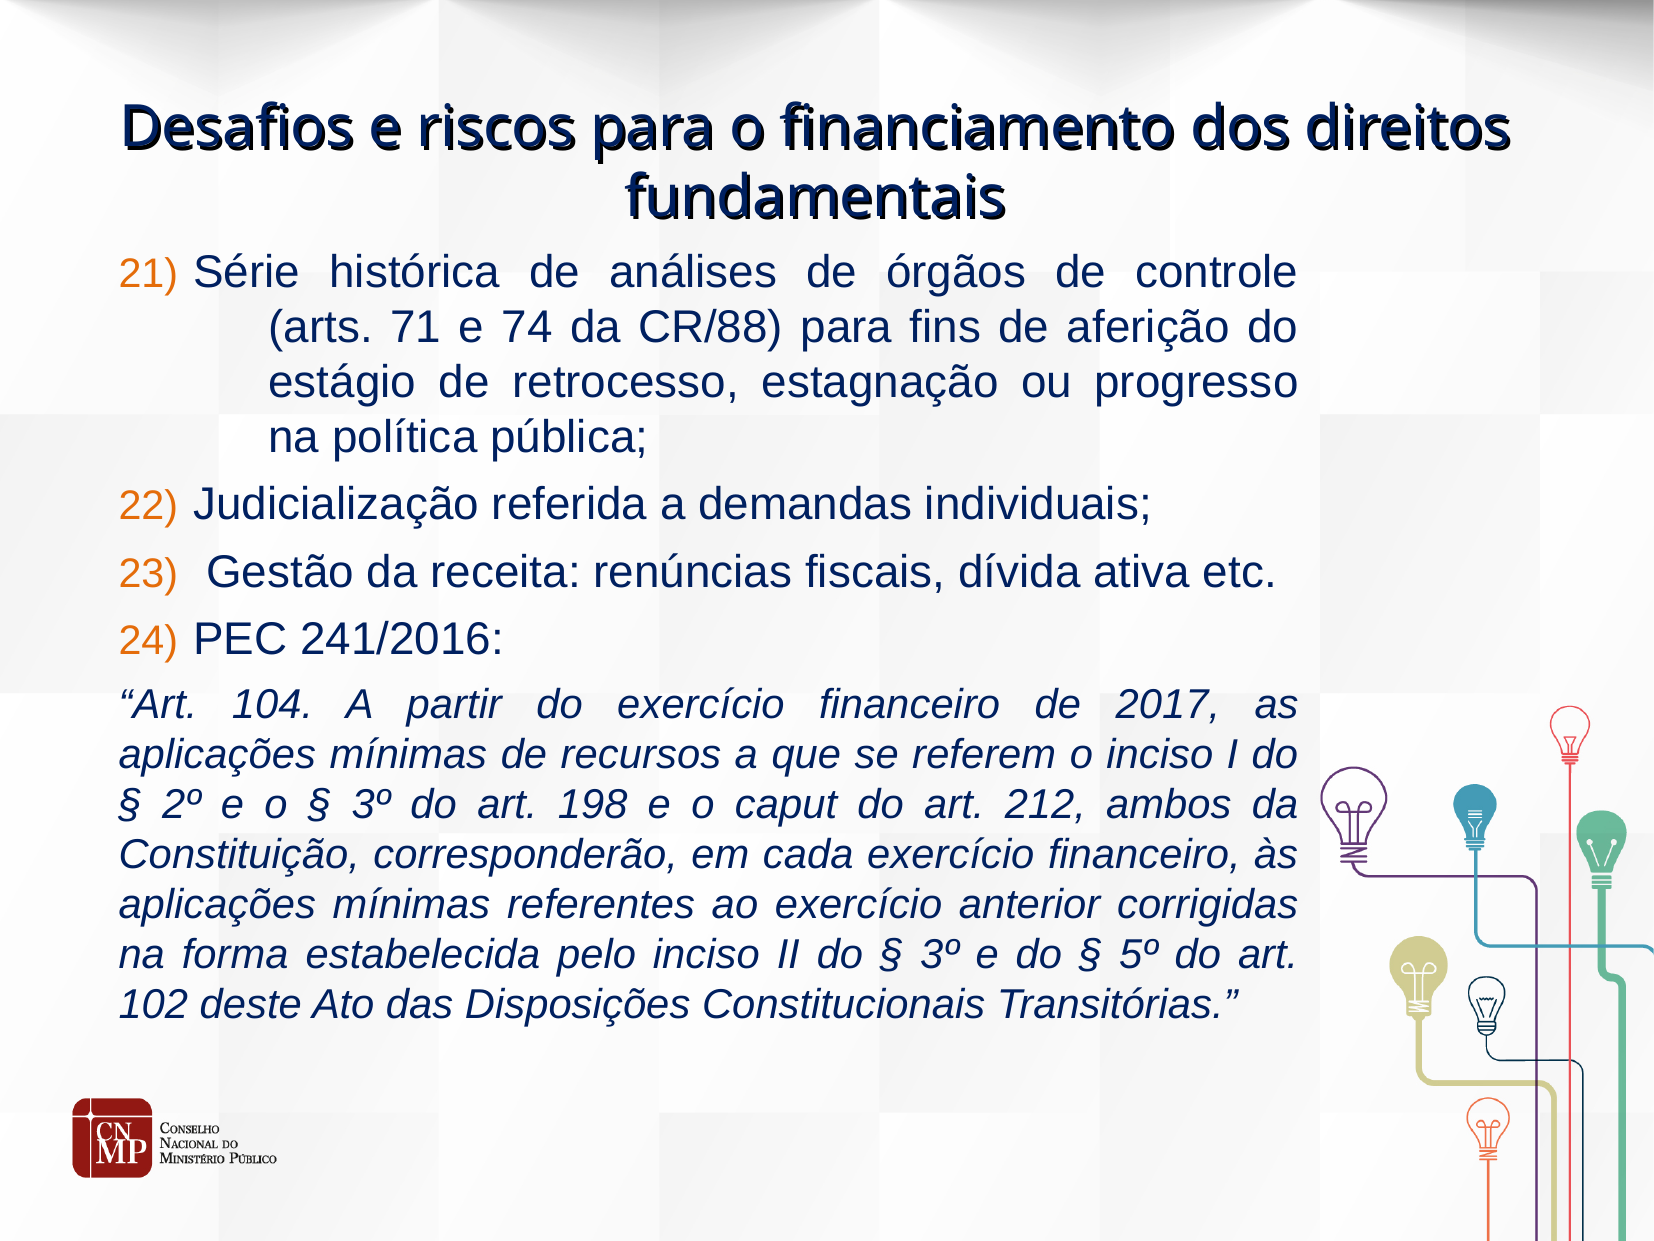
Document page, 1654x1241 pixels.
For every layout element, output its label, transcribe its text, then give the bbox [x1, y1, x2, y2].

list Série histórica de análises de órgãos de controle (arts. 71 e 74 da CR/88) para fins de aferição do estágio de retrocesso, estagnação ou progresso na política pública; Judicialização referida a demandas individuais; Gestão da receita: renúncias fiscais, dívida ativa etc. PEC 241/2016: “Art. 104. A partir do exercício financeiro de 2017, as aplicações mínimas de recursos a que se referem o inciso I do § 2º e o § 3º do art. 198 e o caput do art. 212, ambos da Constituição, corresponderão, em cada exercício financeiro, às aplicações mínimas referentes ao exercício anterior corrigidas na forma estabelecida pelo inciso II do § 3º e do § 5º do art. 102 deste Ato das Disposições Constitucionais Transitórias.” [82, 242, 1300, 1058]
title Desafios e riscos para o financiamento dos direitos fundamentais [70, 88, 1559, 207]
